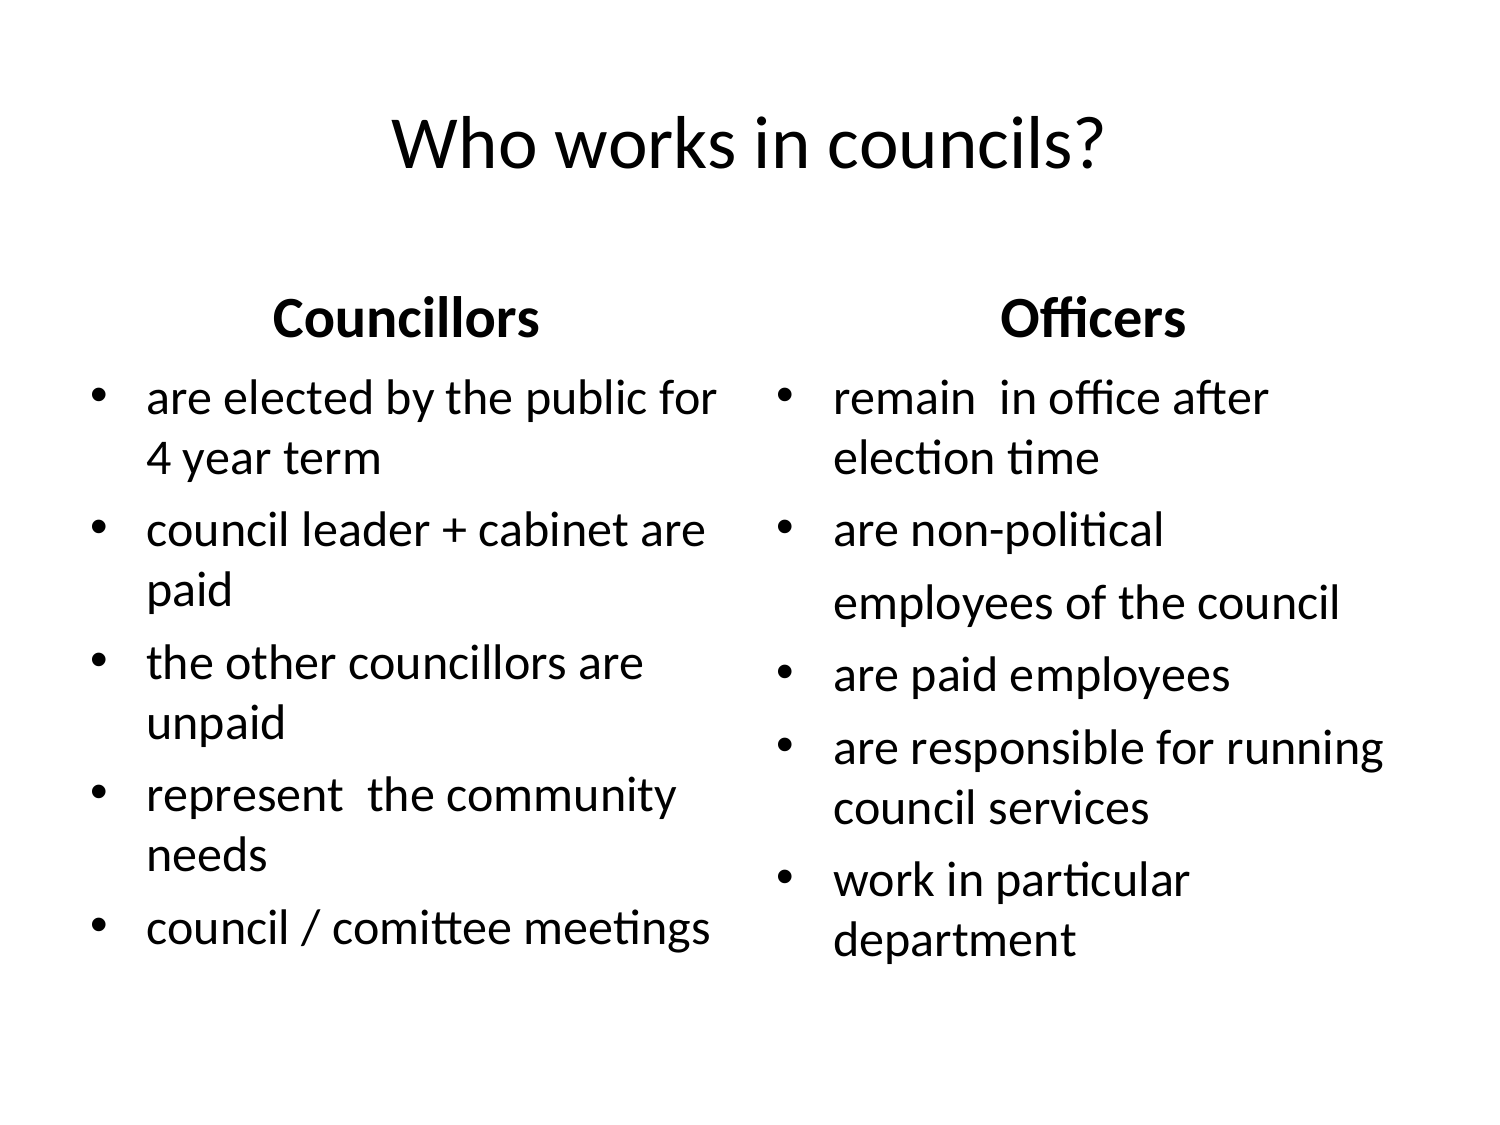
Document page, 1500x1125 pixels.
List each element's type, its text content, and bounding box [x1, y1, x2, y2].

list Officers [761, 251, 1425, 356]
list are elected by the public for 4 year term council leader + cabinet are paid the other councillors are unpaid represent the community needs council / comittee meetings [74, 356, 738, 1006]
list remain in office after election time are non-political employees of the council are paid employees are responsible for running council services work in particular department [761, 356, 1425, 1006]
title Who works in councils? [75, 45, 1426, 233]
list Councillors [74, 251, 738, 356]
